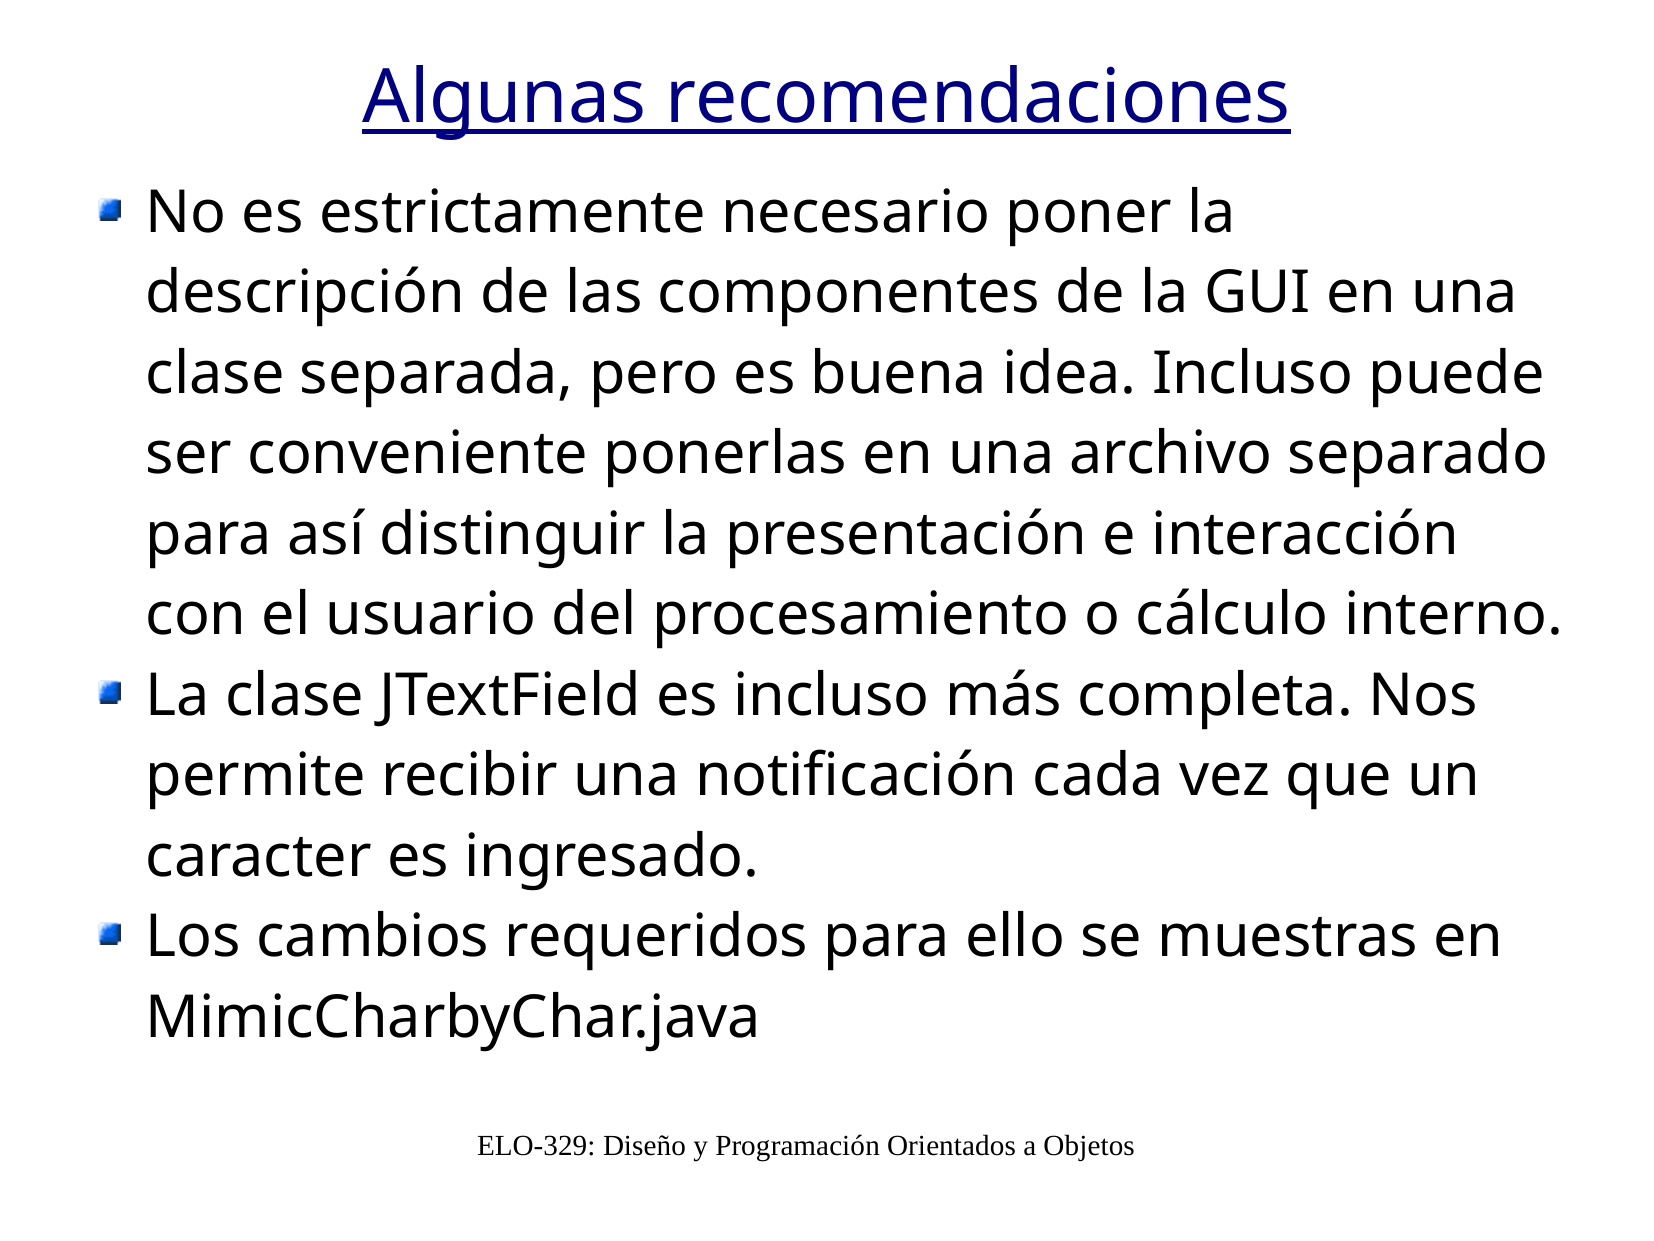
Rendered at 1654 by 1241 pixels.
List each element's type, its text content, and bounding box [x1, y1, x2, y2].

title Algunas recomendaciones [82, 43, 1571, 145]
list No es estrictamente necesario poner la descripción de las componentes de la GUI en una clase separada, pero es buena idea. Incluso puede ser conveniente ponerlas en una archivo separado para así distinguir la presentación e interacción con el usuario del procesamiento o cálculo interno. La clase JTextField es incluso más completa. Nos permite recibir una notificación cada vez que un caracter es ingresado. Los cambios requeridos para ello se muestras en MimicCharbyChar.java [82, 169, 1571, 1126]
